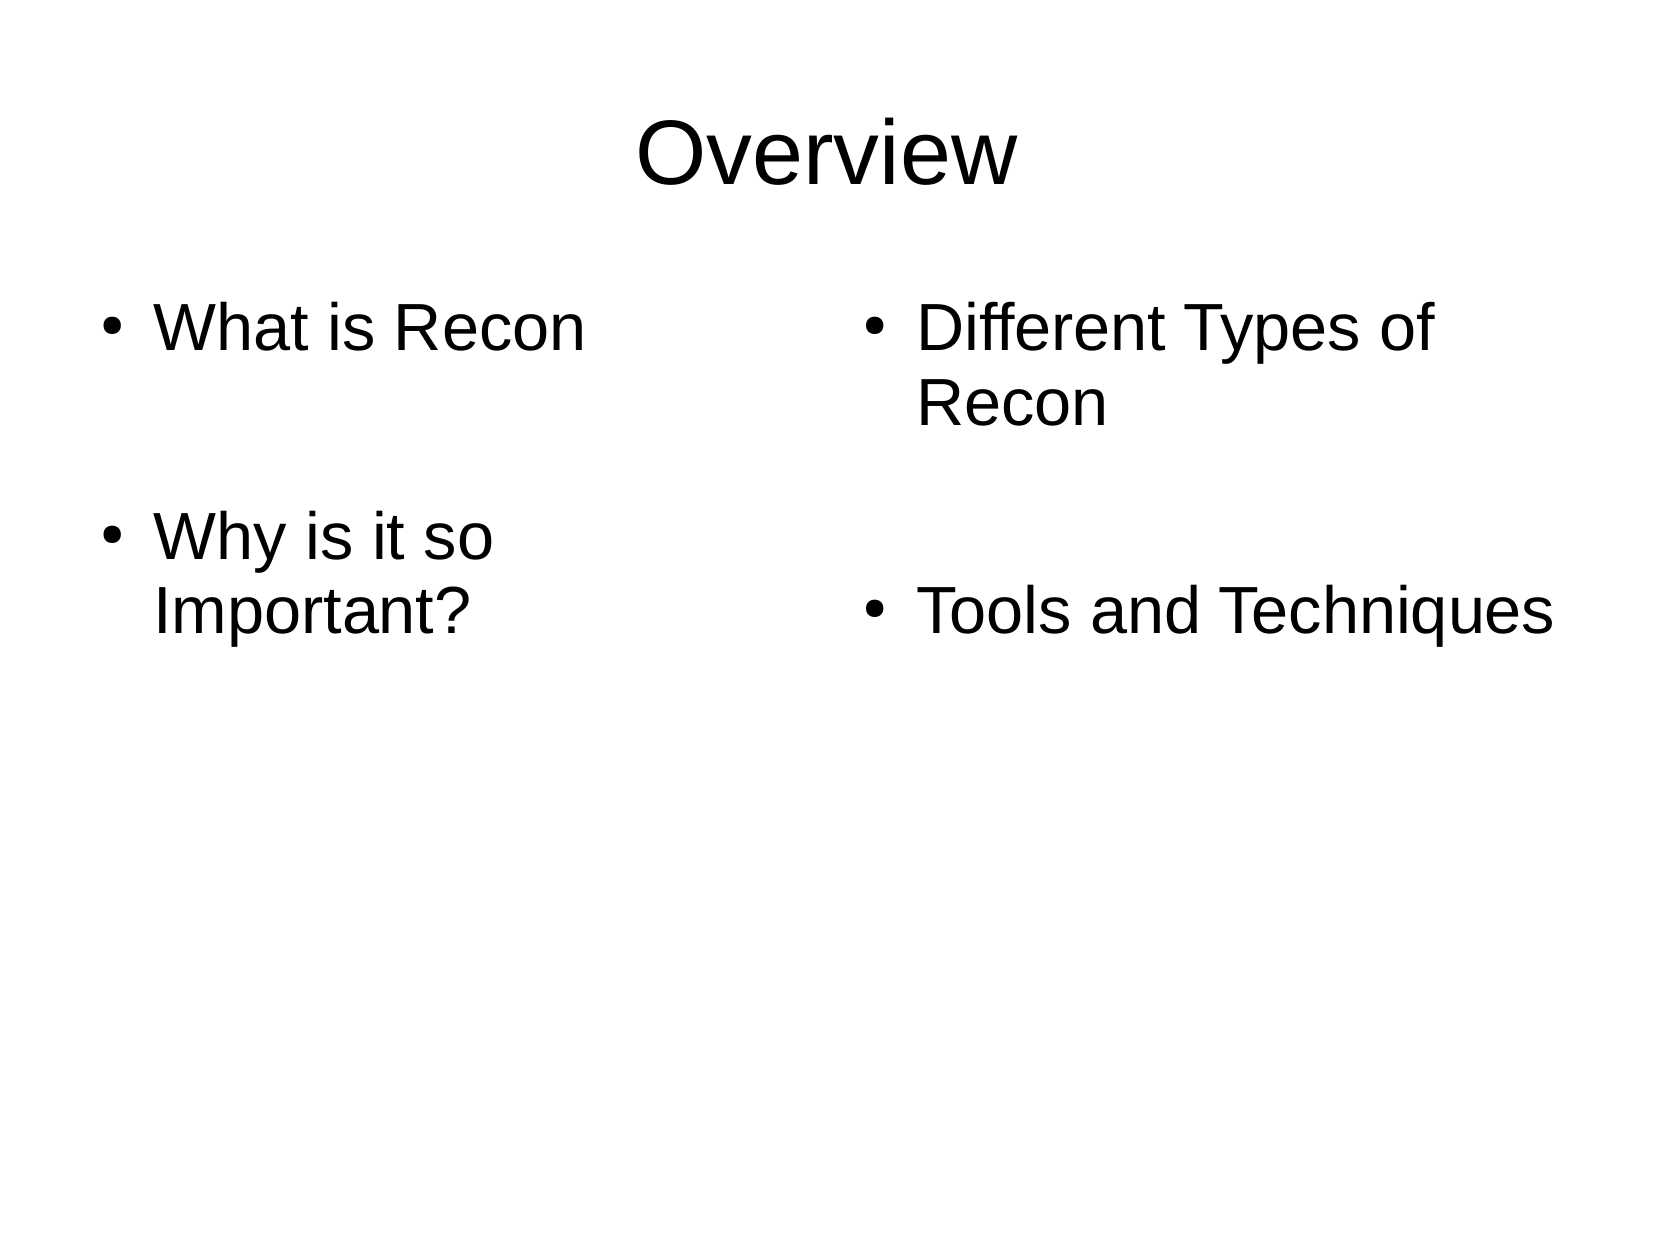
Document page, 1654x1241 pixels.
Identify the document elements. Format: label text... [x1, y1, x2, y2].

list What is Recon Why is it so Important? [82, 290, 809, 1010]
list Different Types of Recon Tools and Techniques [845, 290, 1572, 1010]
title Overview [82, 49, 1571, 257]
